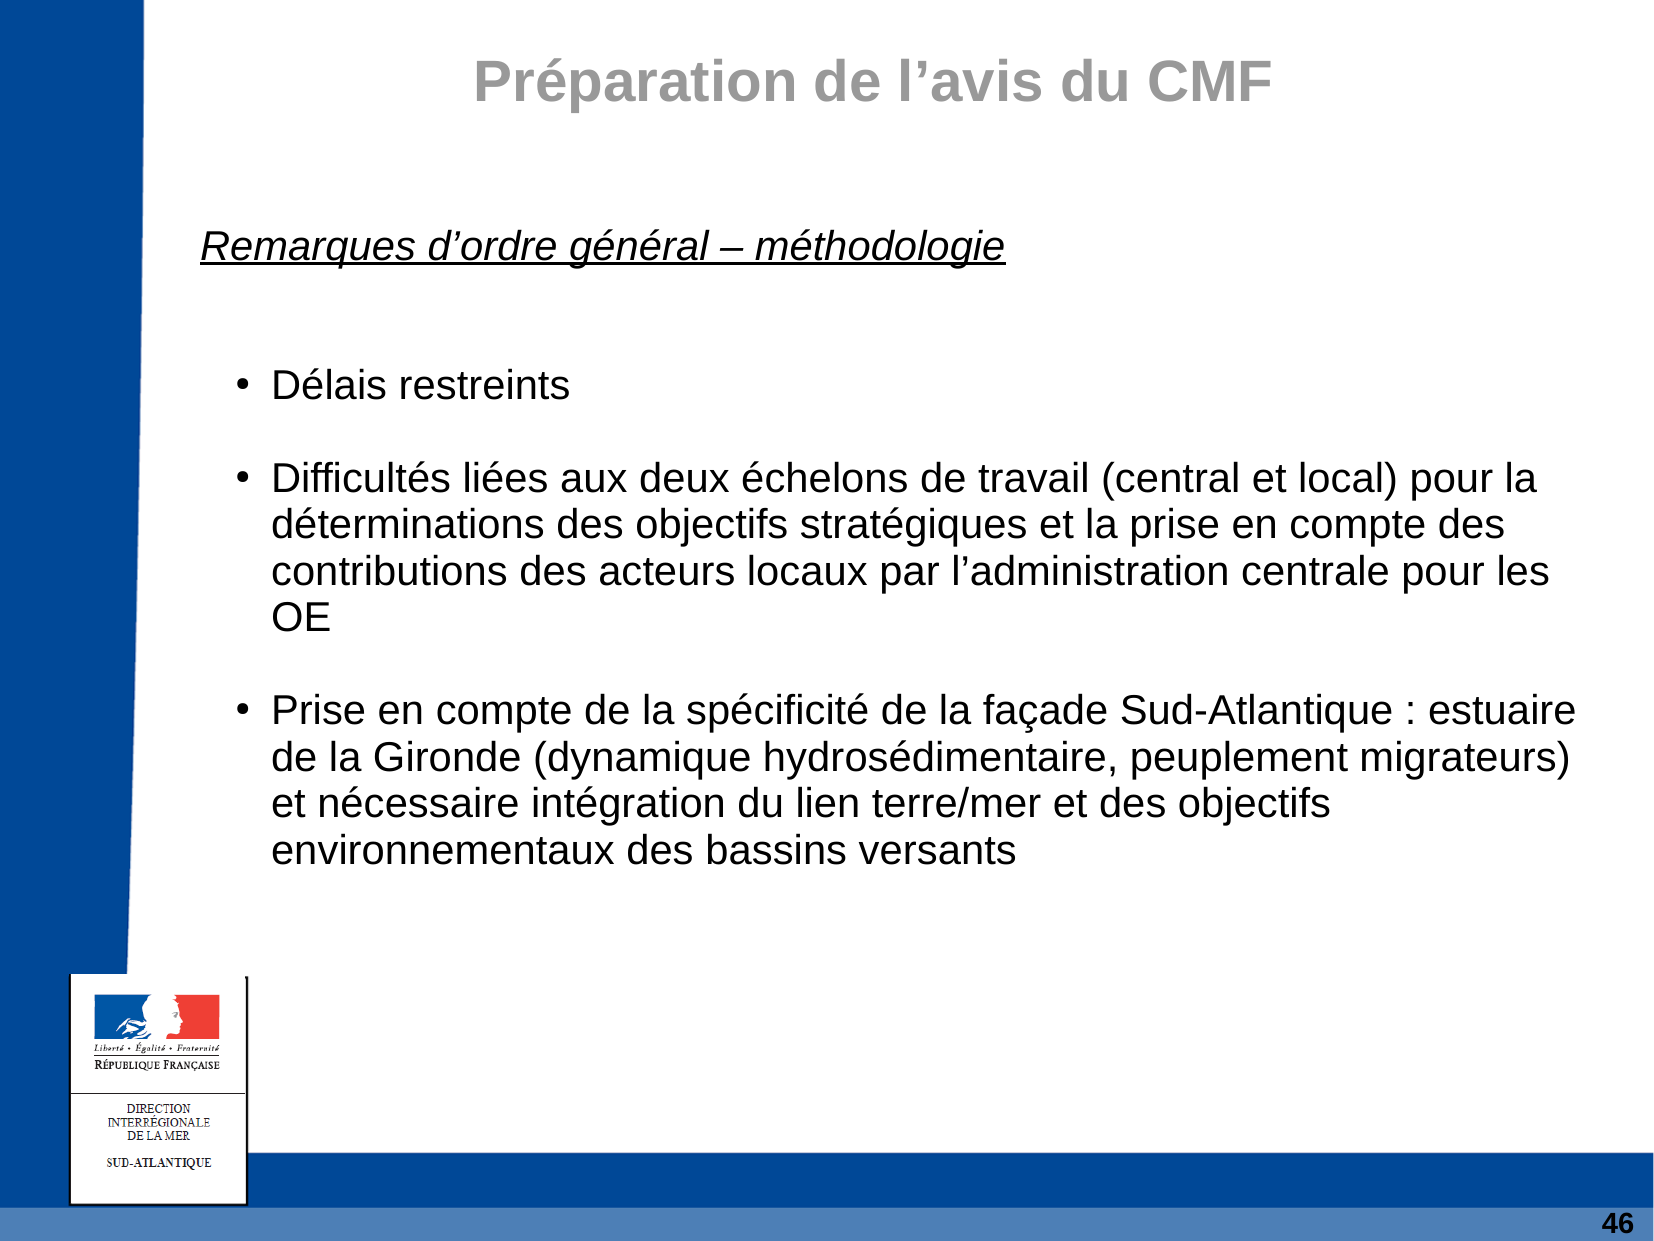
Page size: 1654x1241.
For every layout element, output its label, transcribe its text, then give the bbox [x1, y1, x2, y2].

picture [0, 0, 1654, 1241]
text_box Préparation de l’avis du CMF [106, 41, 1642, 189]
text_box Remarques d’ordre général – méthodologie Délais restreints Difficultés liées aux deux échelons de travail (central et local) pour la déterminations des objectifs stratégiques et la prise en compte des contributions des acteurs locaux par l’administration centrale pour les OE Prise en compte de la spécificité de la façade Sud-Atlantique : estuaire de la Gironde (dynamique hydrosédimentaire, peuplement migrateurs) et nécessaire intégration du lien terre/mer et des objectifs environnementaux des bassins versants [185, 214, 1615, 1117]
